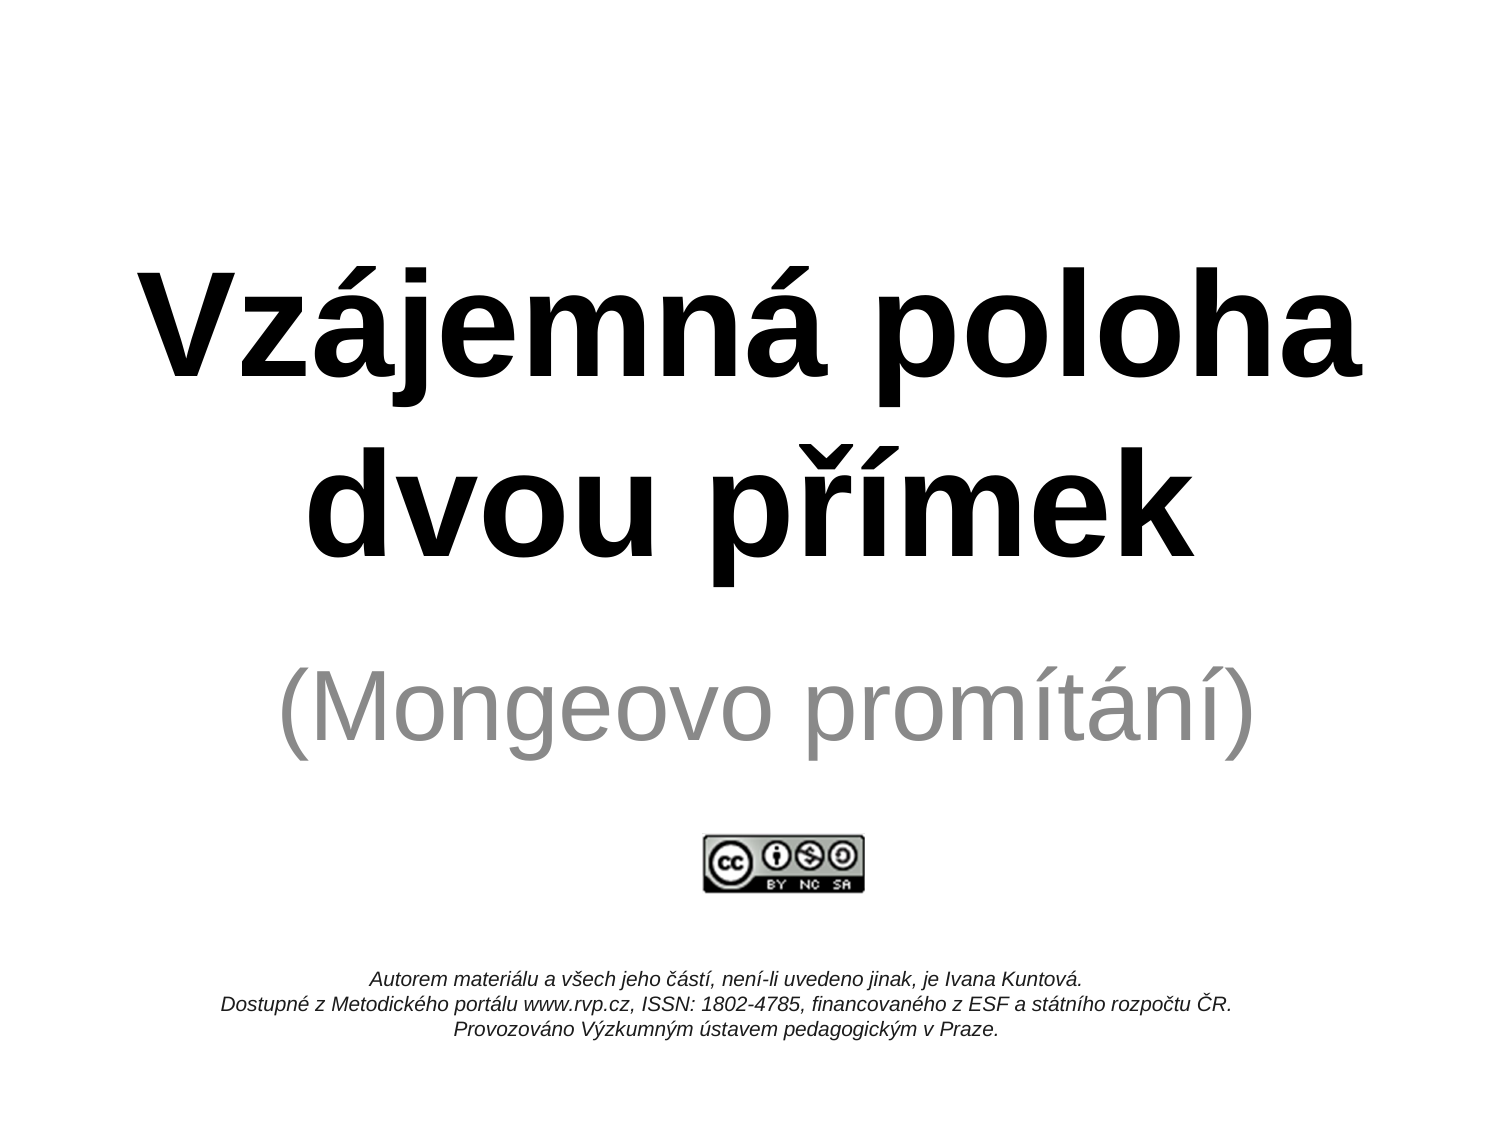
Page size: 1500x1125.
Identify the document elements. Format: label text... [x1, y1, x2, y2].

text_box (Mongeovo promítání) [242, 633, 1293, 811]
text_box Autorem materiálu a všech jeho částí, není-li uvedeno jinak, je Ivana Kuntová. Dostupné z Metodického portálu www.rvp.cz, ISSN: 1802-4785, financovaného z ESF a státního rozpočtu ČR. Provozováno Výzkumným ústavem pedagogickým v Praze. [105, 928, 1348, 1103]
picture [702, 833, 865, 894]
title Vzájemná poloha dvou přímek [88, 168, 1412, 646]
